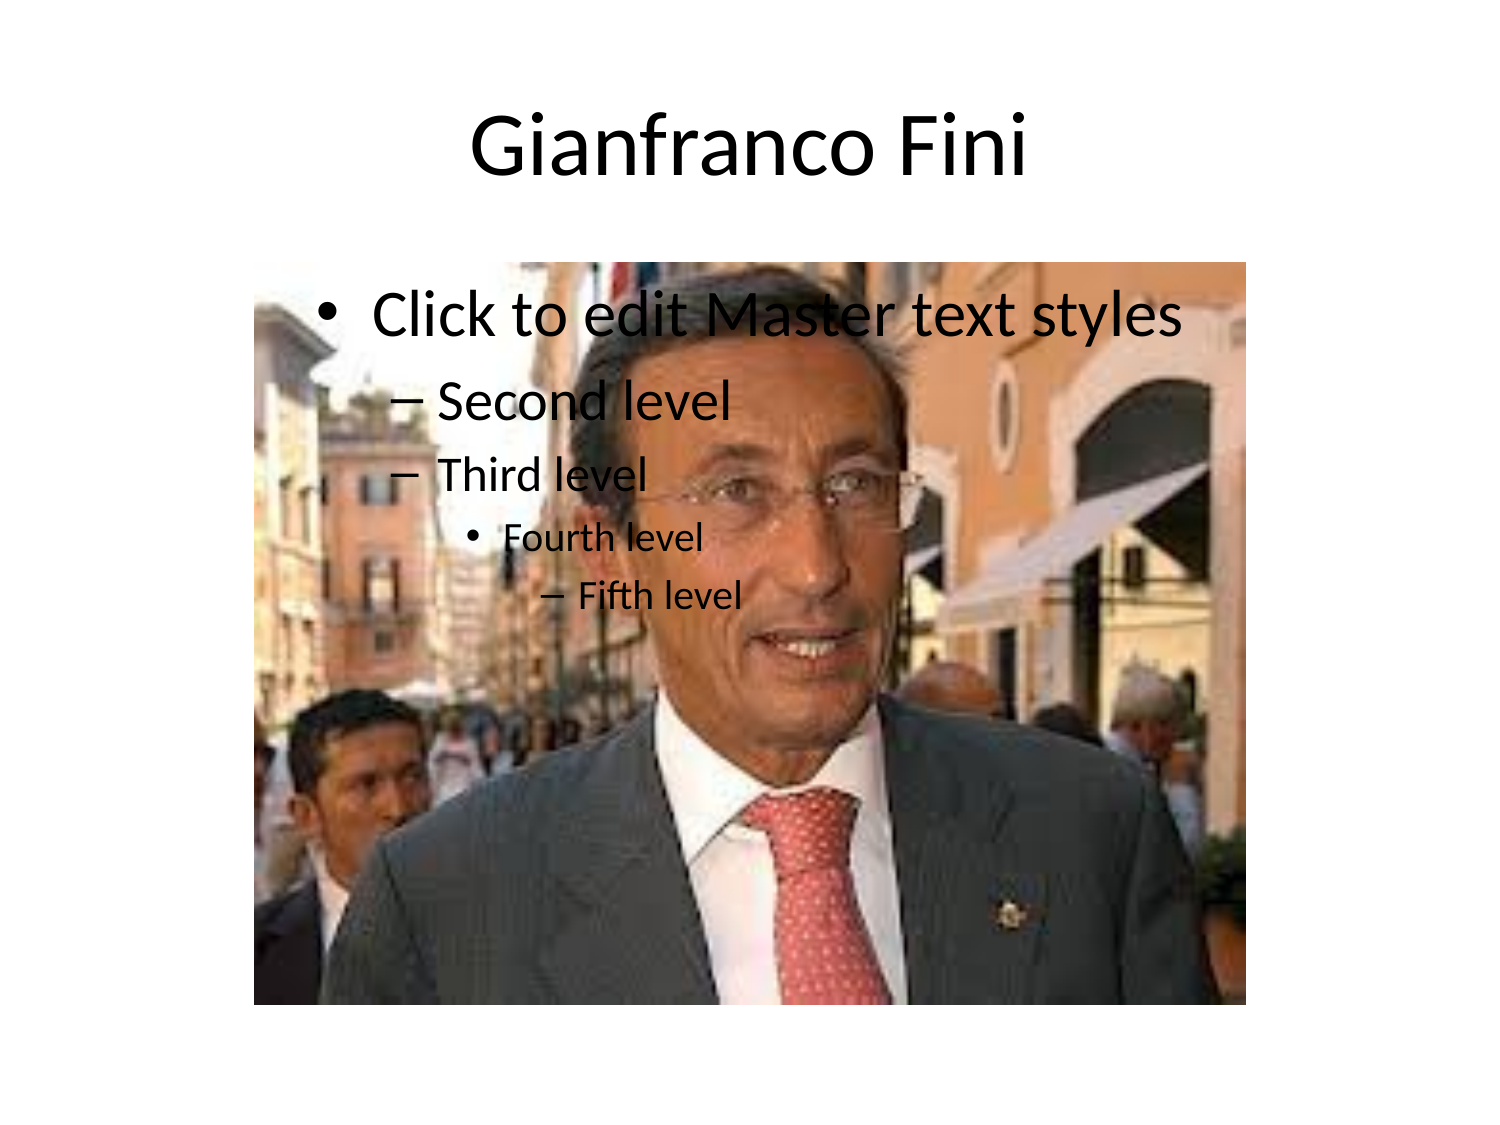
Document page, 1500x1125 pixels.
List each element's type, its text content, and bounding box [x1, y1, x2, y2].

title Gianfranco Fini [75, 45, 1425, 233]
picture [75, 262, 1425, 1005]
